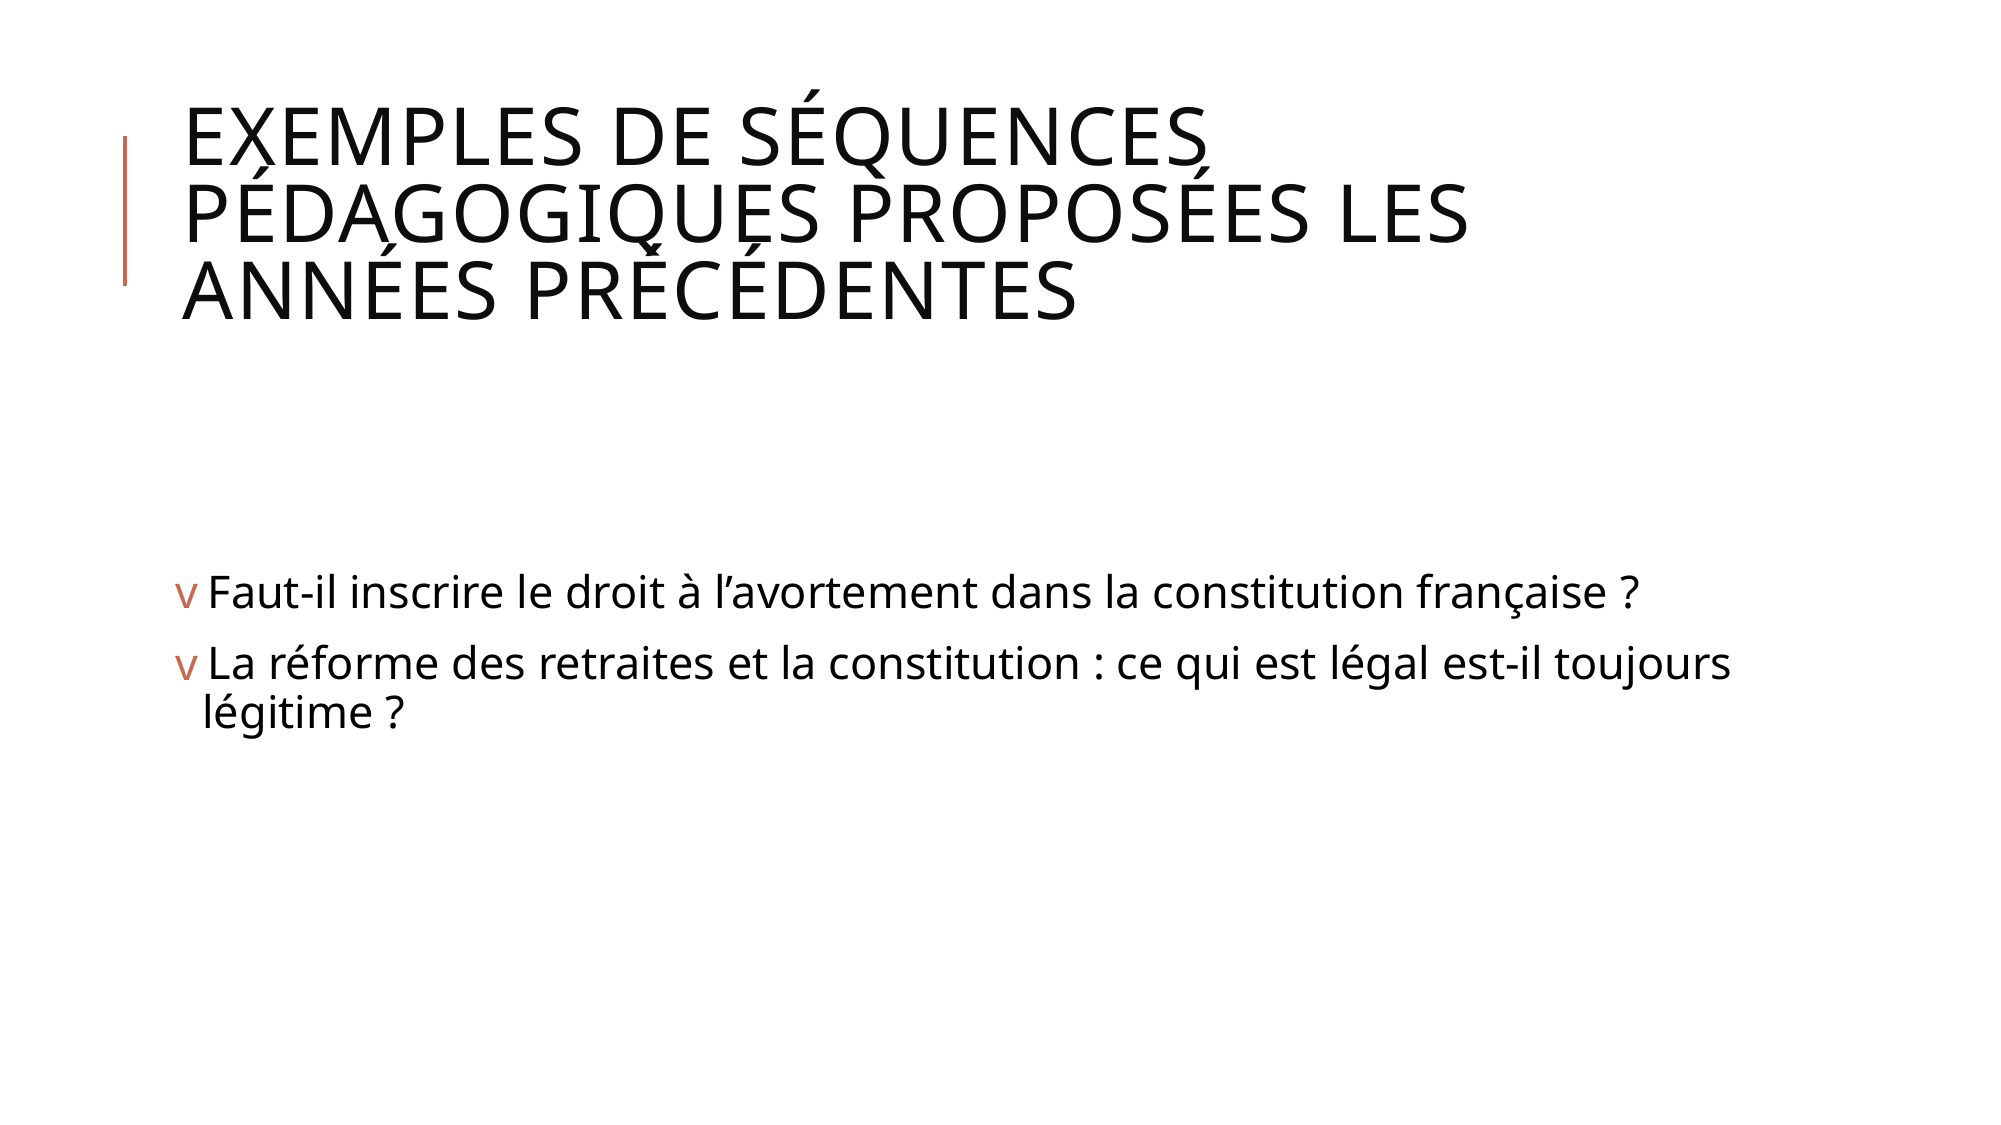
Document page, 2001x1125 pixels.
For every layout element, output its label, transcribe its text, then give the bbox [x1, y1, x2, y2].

title Exemples de séquences pédagogiques proposées les années précédentes [168, 96, 1763, 343]
list Faut-il inscrire le droit à l’avortement dans la constitution française ? La réforme des retraites et la constitution : ce qui est légal est-il toujours légitime ? [168, 562, 1763, 775]
